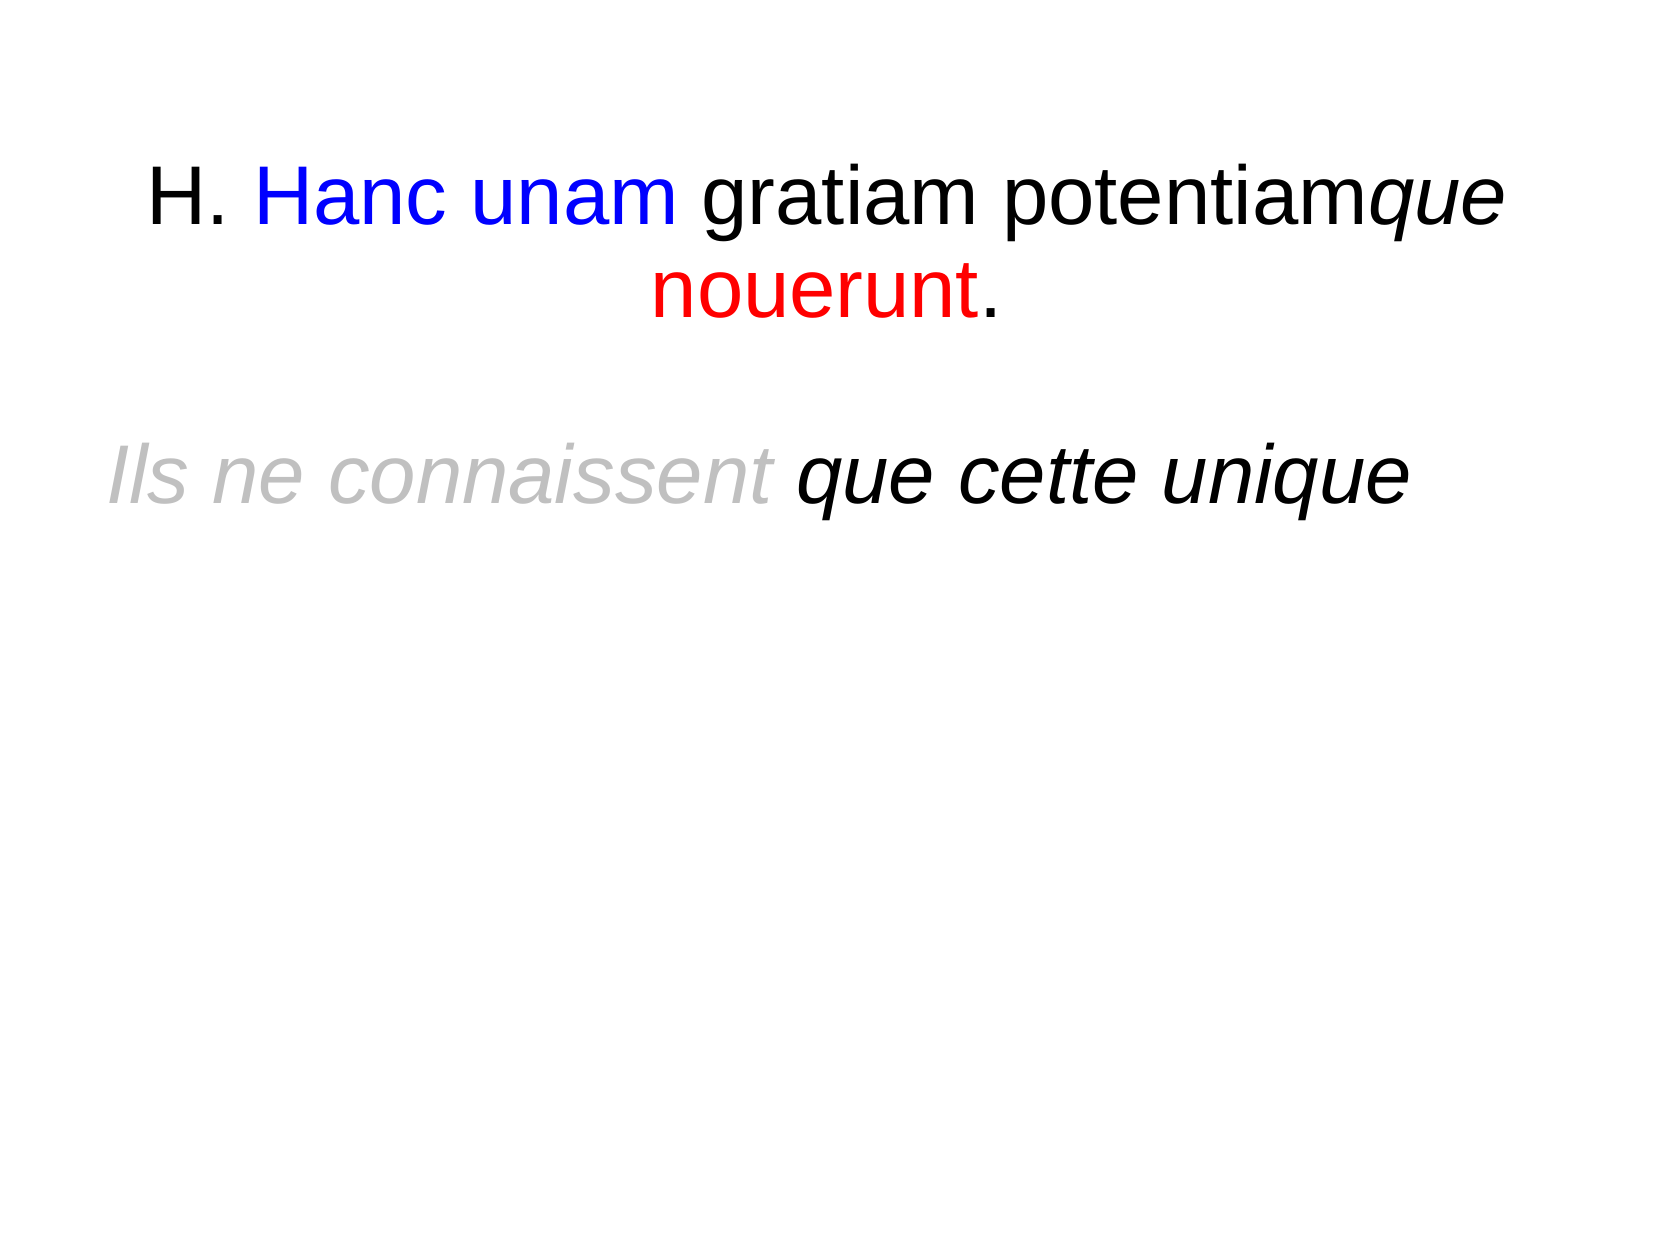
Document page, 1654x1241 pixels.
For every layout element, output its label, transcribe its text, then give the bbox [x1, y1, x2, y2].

subtitle H. Hanc unam gratiam potentiamque nouerunt. Ils ne connaissent que cette unique [82, 55, 1571, 1136]
